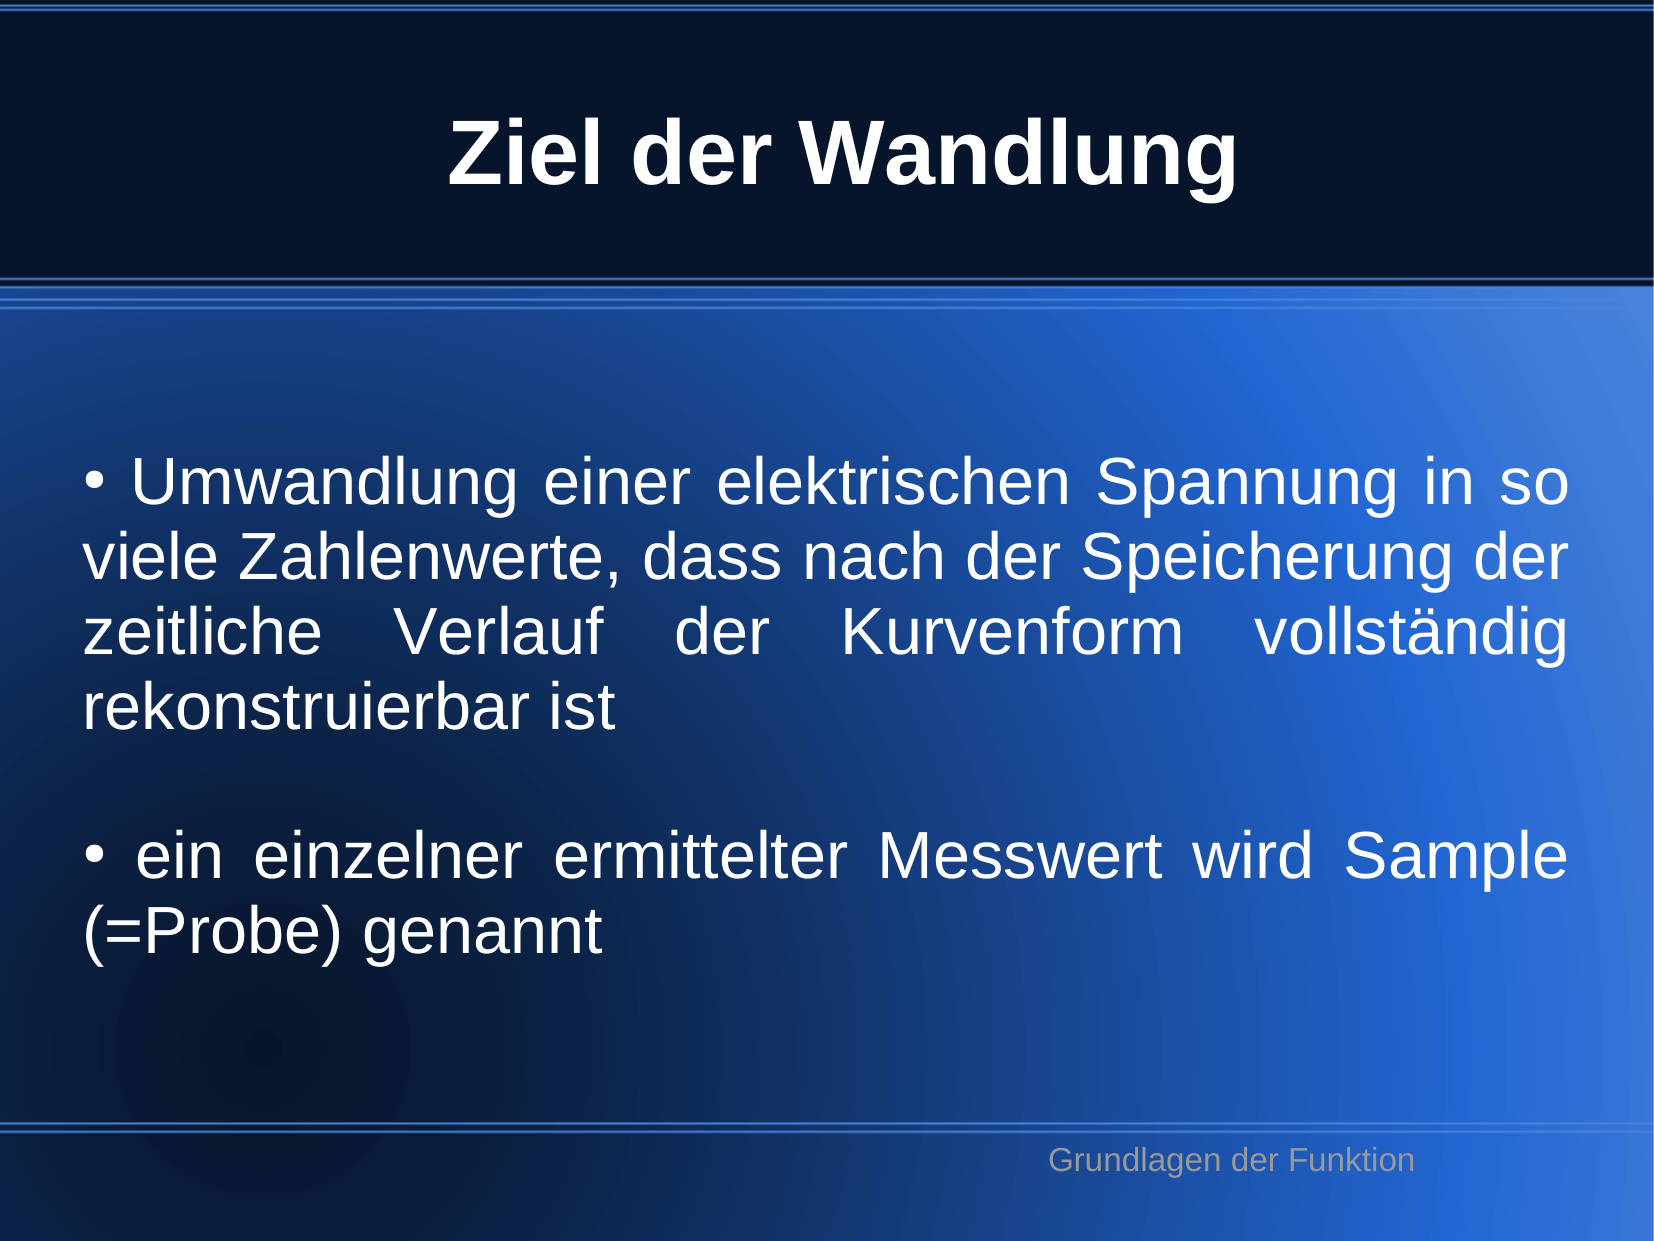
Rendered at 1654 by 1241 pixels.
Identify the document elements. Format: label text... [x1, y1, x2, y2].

picture [0, 0, 1654, 1241]
subtitle Umwandlung einer elektrischen Spannung in so viele Zahlenwerte, dass nach der Speicherung der zeitliche Verlauf der Kurvenform vollständig rekonstruierbar ist ein einzelner ermittelter Messwert wird Sample (=Probe) genannt [82, 355, 1571, 1058]
title Ziel der Wandlung [82, 49, 1571, 257]
text_box Grundlagen der Funktion [1033, 1133, 1447, 1186]
